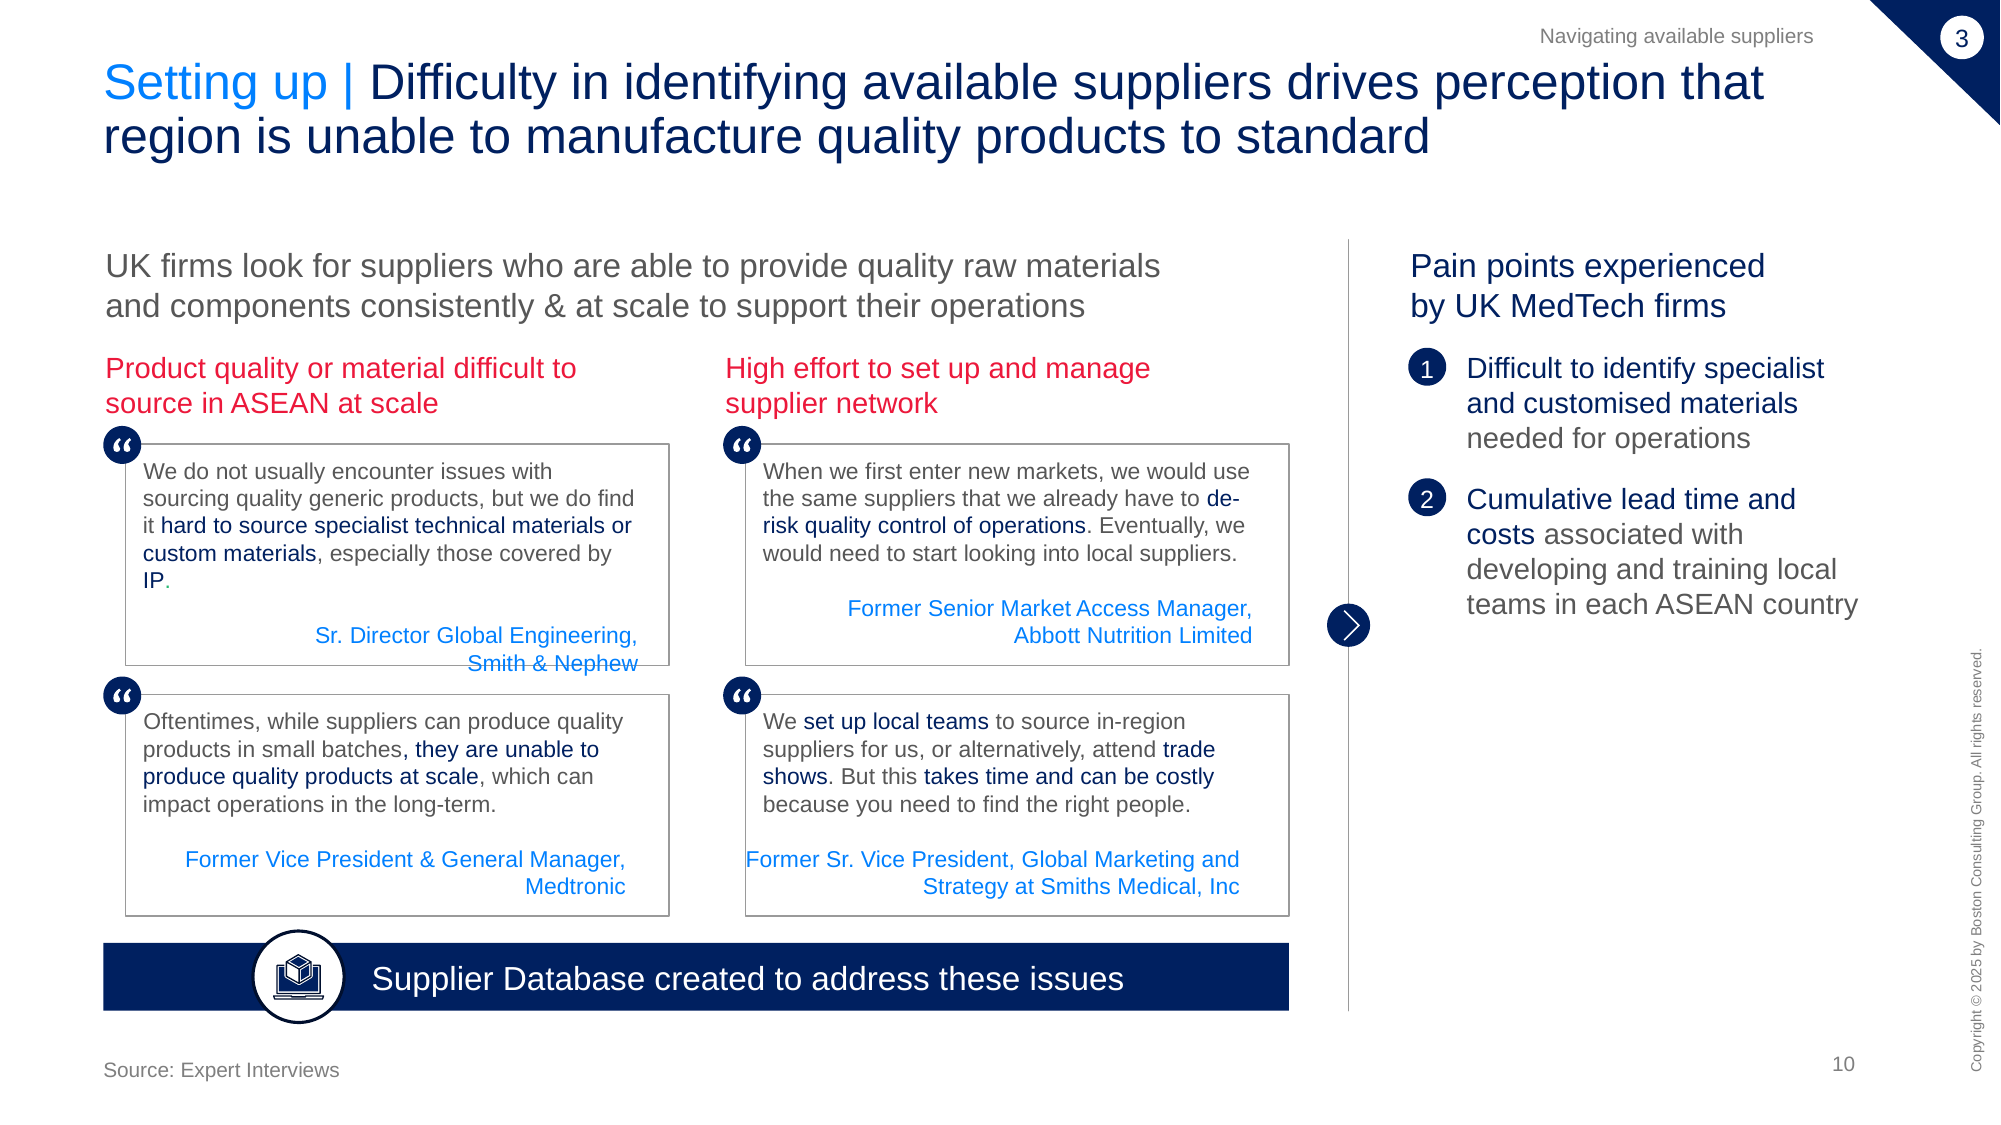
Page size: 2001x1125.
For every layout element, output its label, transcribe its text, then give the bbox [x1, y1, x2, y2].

text_box Cumulative lead time and costs associated with developing and training local teams in each ASEAN country [1464, 478, 1897, 622]
text_box [723, 425, 762, 464]
text_box [723, 676, 762, 715]
text_box We do not usually encounter issues with sourcing quality generic products, but we do find it hard to source specialist technical materials or custom materials, especially those covered by IP. Sr. Director Global Engineering, Smith & Nephew [125, 443, 669, 666]
text_box [1327, 604, 1370, 647]
title Setting up | Difficulty in identifying available suppliers drives perception that region is unable to manufacture quality products to standard [103, 55, 1897, 165]
text_box 2 [1408, 478, 1447, 517]
text_box When we first enter new markets, we would use the same suppliers that we already have to de- risk quality control of operations. Eventually, we would need to start looking into local suppliers. Former Senior Market Access Manager, Abbott Nutrition Limited [745, 443, 1289, 666]
text_box Pain points experienced by UK MedTech firms [1408, 241, 1897, 324]
text_box [252, 931, 345, 1023]
text_box Supplier Database created to address these issues [103, 942, 267, 1011]
text_box [103, 425, 142, 464]
text_box Navigating available suppliers [1540, 14, 1881, 56]
text_box Difficult to identify specialist and customised materials needed for operations [1464, 347, 1897, 456]
text_box Source: Expert Interviews [103, 1059, 1870, 1082]
text_box High effort to set up and manage supplier network [723, 347, 1289, 421]
text_box 3 [1940, 15, 1984, 60]
text_box 1 [1408, 347, 1447, 386]
text_box [103, 676, 142, 715]
text_box Oftentimes, while suppliers can produce quality products in small batches, they are unable to produce quality products at scale, which can impact operations in the long-term. Former Vice President & General Manager, Medtronic [125, 694, 669, 916]
text_box We set up local teams to source in-region suppliers for us, or alternatively, attend trade shows. But this takes time and can be costly because you need to find the right people. Former Sr. Vice President, Global Marketing and Strategy at Smiths Medical, Inc [745, 694, 1289, 916]
text_box [1869, 0, 2000, 126]
text_box UK firms look for suppliers who are able to provide quality raw materials and components consistently & at scale to support their operations [103, 241, 1289, 324]
text_box Supplier Database created to address these issues [330, 942, 1289, 1011]
text_box Product quality or material difficult to source in ASEAN at scale [103, 347, 669, 421]
